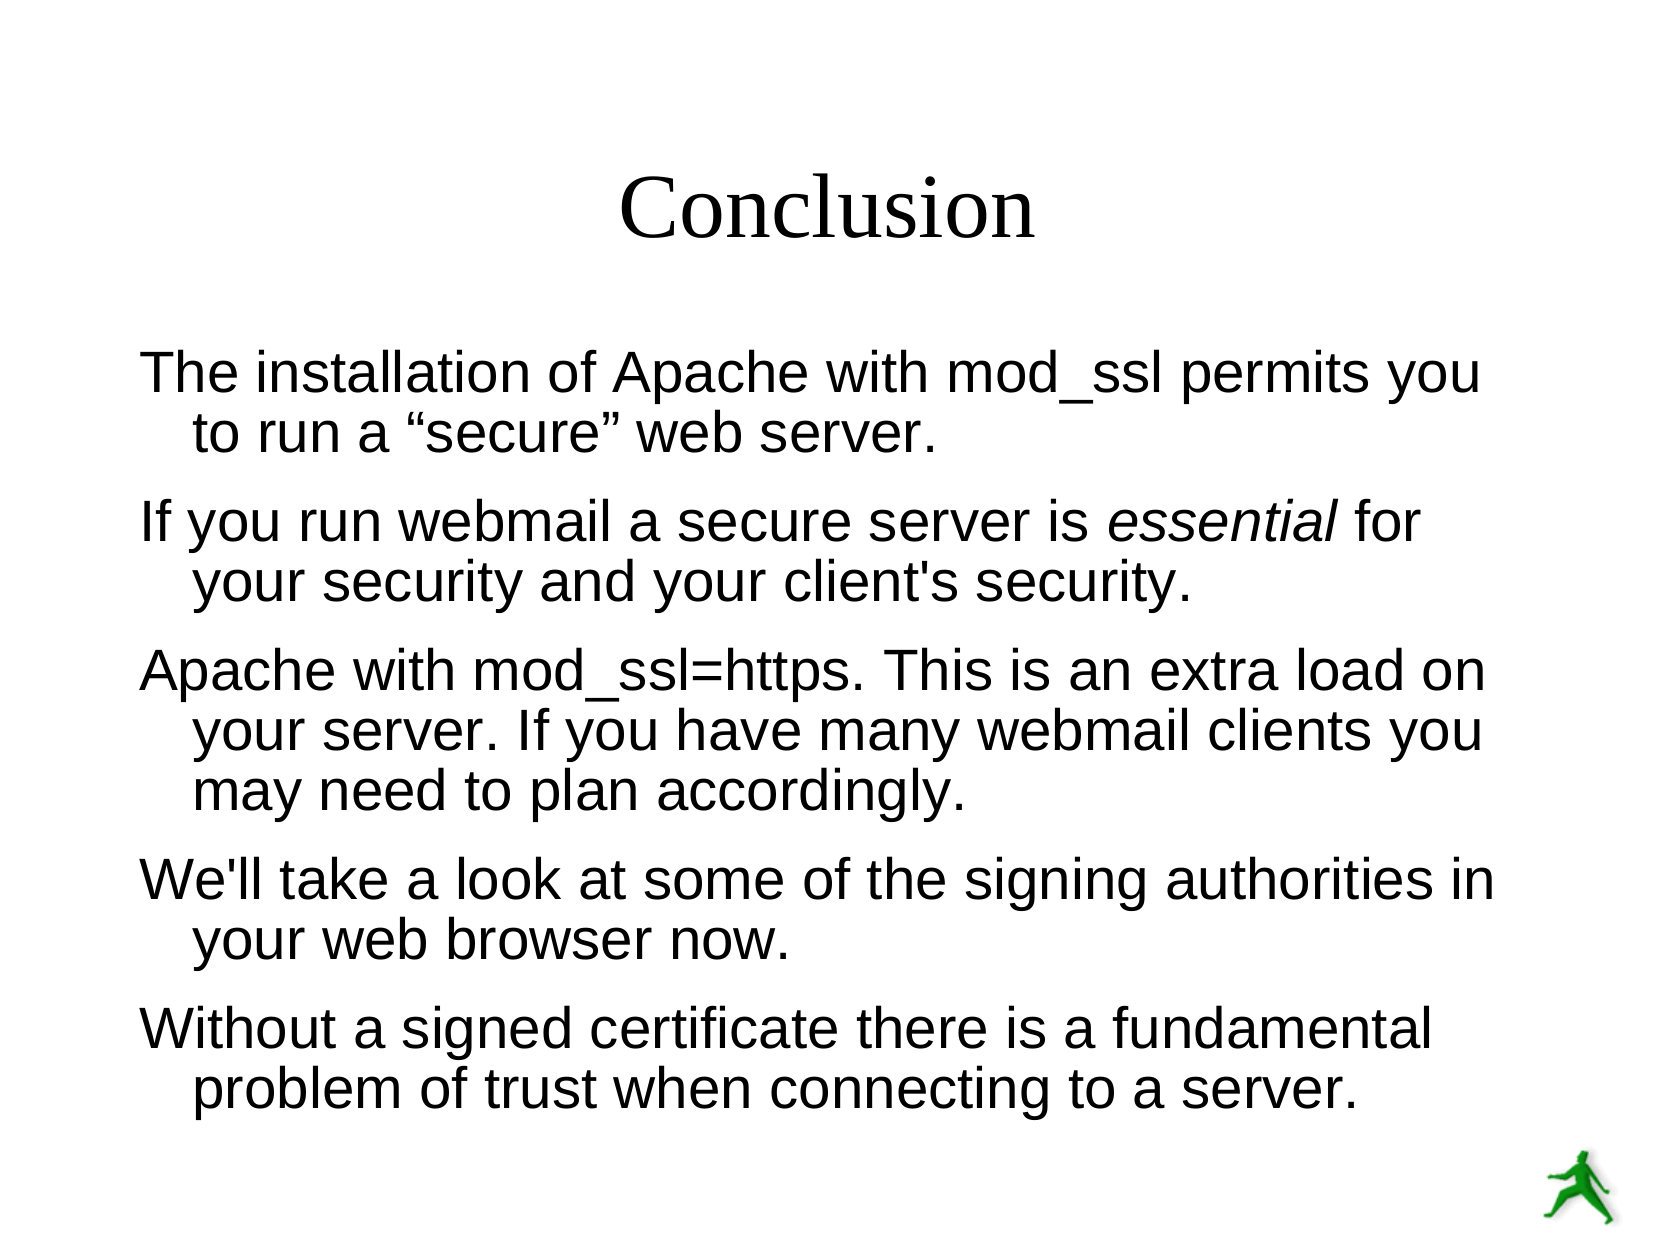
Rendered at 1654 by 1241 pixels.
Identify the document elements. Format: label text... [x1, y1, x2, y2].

list The installation of Apache with mod_ssl permits you to run a “secure” web server. If you run webmail a secure server is essential for your security and your client's security. Apache with mod_ssl=https. This is an extra load on your server. If you have many webmail clients you may need to plan accordingly. We'll take a look at some of the signing authorities in your web browser now. Without a signed certificate there is a fundamental problem of trust when connecting to a server. [121, 344, 1534, 1205]
title Conclusion [121, 102, 1534, 311]
picture [1541, 1135, 1634, 1227]
